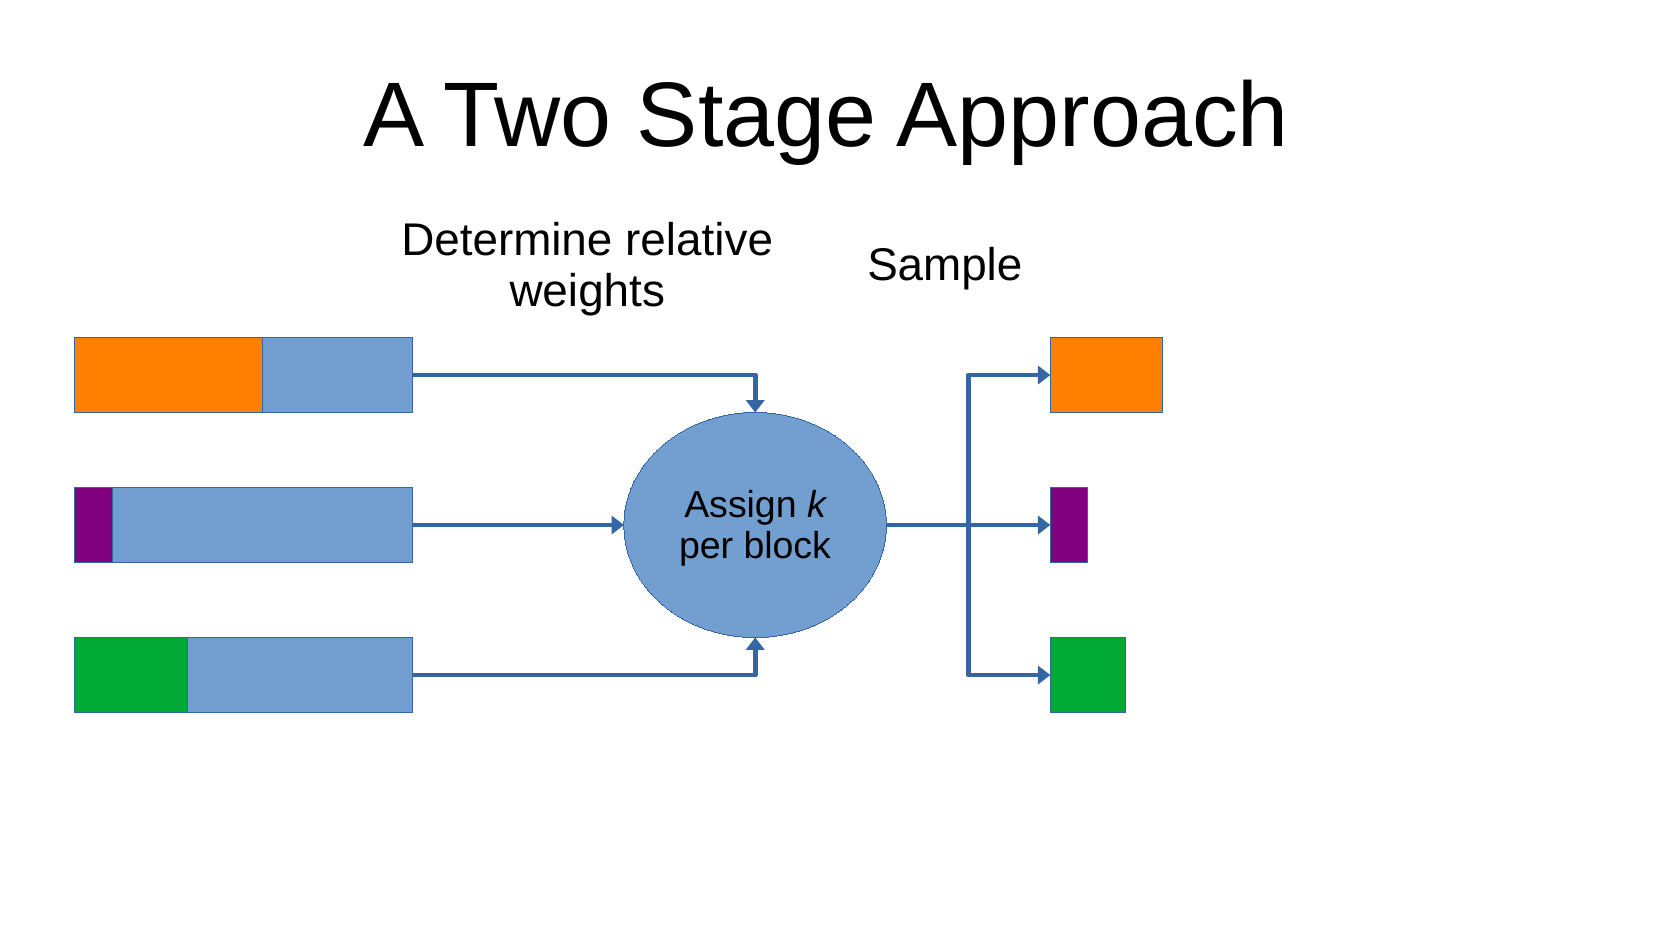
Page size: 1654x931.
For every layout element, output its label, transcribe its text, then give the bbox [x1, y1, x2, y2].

text_box Assign k per block [623, 412, 887, 638]
title A Two Stage Approach [82, 37, 1571, 193]
text_box Sample [852, 231, 1051, 298]
text_box [74, 337, 413, 413]
text_box [1050, 637, 1126, 713]
text_box [74, 487, 413, 563]
text_box [1050, 337, 1163, 413]
text_box [74, 637, 413, 713]
text_box Determine relative weights [386, 206, 788, 324]
text_box [1050, 487, 1088, 563]
